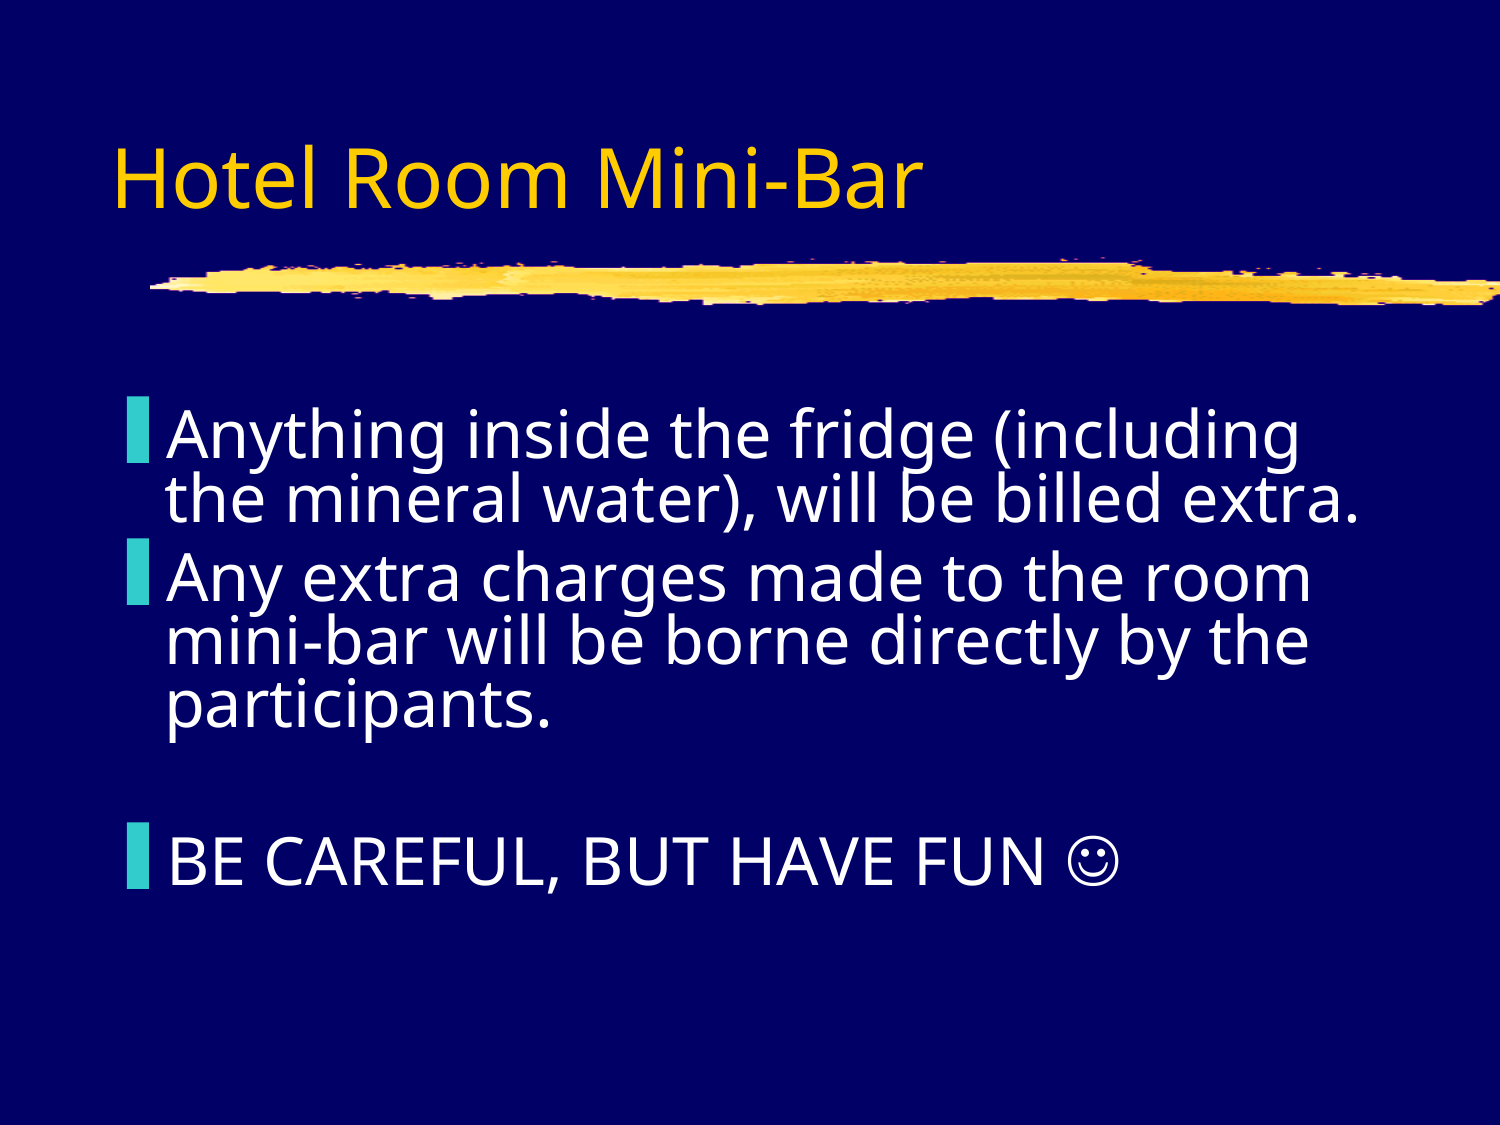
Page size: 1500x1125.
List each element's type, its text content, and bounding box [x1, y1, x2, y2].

picture [150, 252, 1500, 316]
list Anything inside the fridge (including the mineral water), will be billed extra. Any extra charges made to the room mini-bar will be borne directly by the participants. BE CAREFUL, BUT HAVE FUN  [110, 312, 1391, 1118]
title Hotel Room Mini-Bar [110, 78, 1391, 297]
